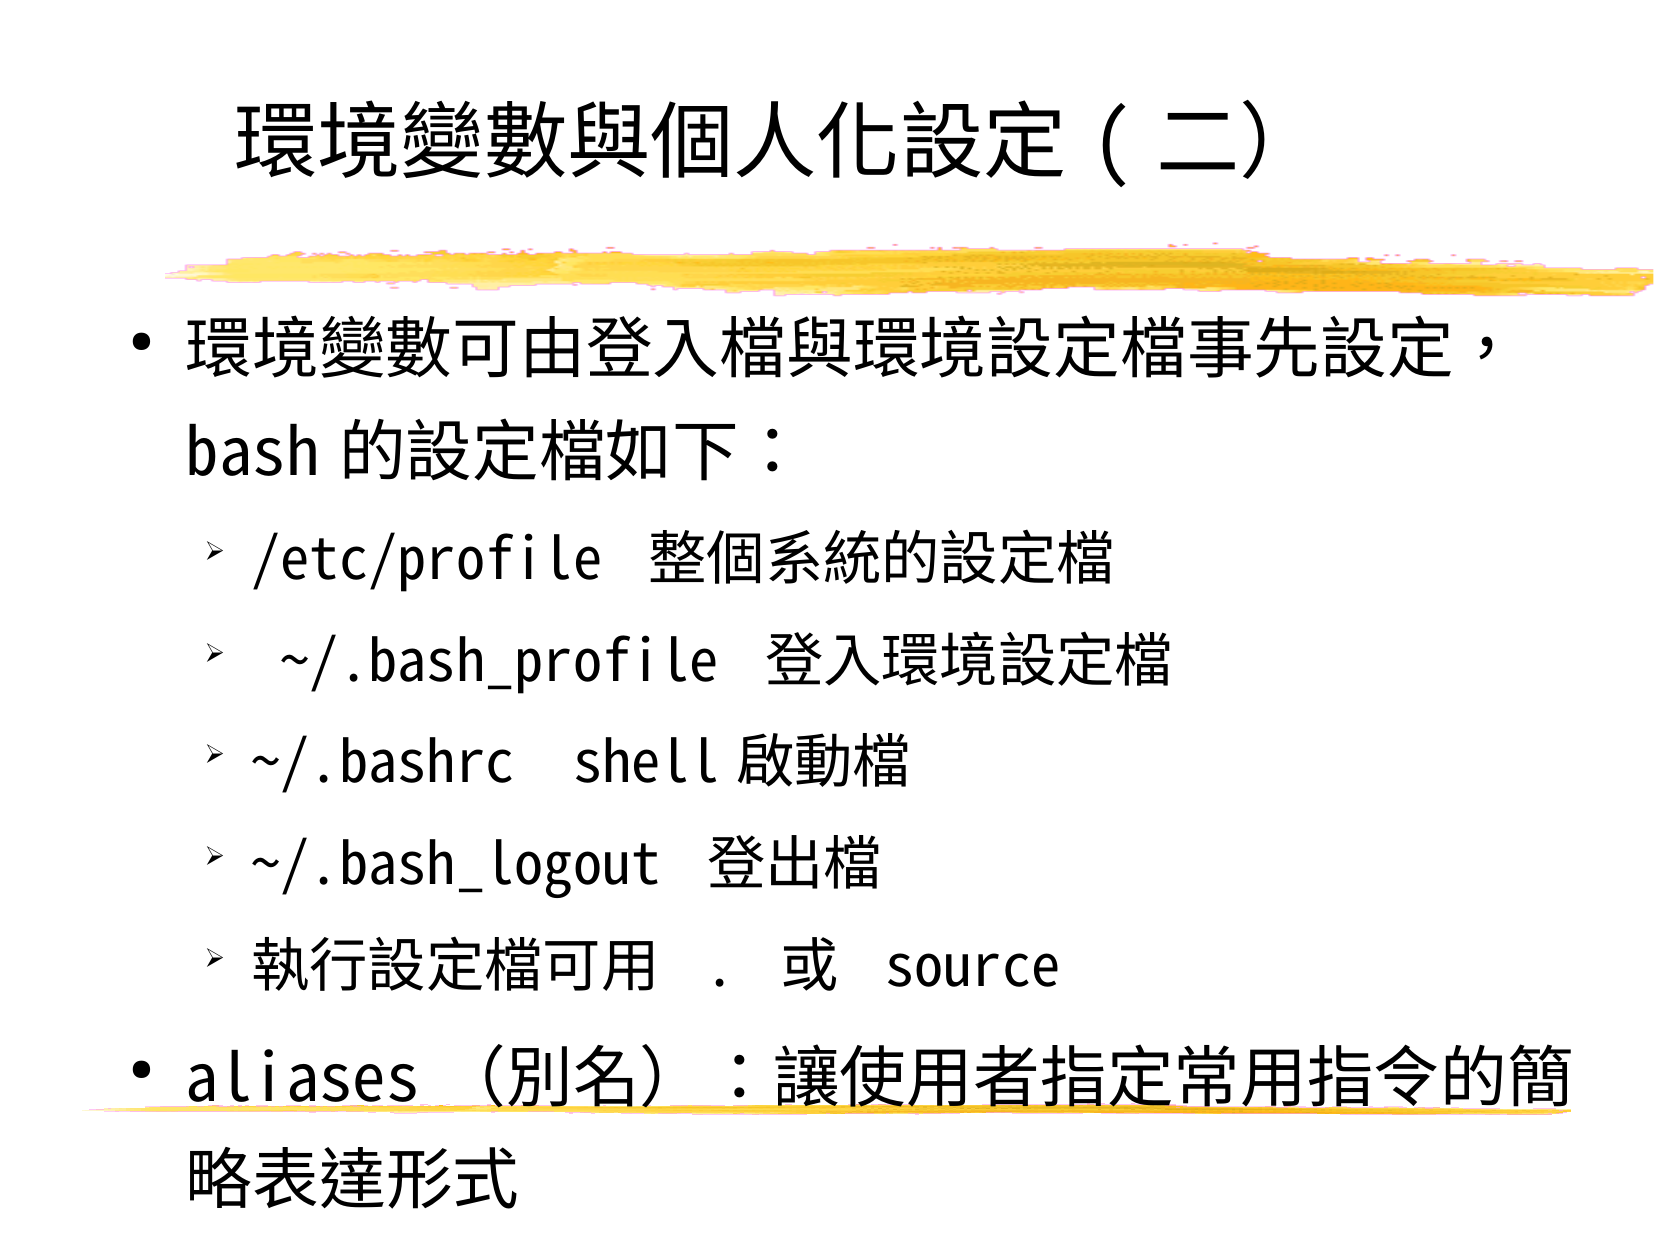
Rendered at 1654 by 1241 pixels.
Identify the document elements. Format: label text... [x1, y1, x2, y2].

picture [82, 1102, 129, 1117]
picture [165, 237, 1654, 308]
title 環境變數與個人化設定(二） [76, 28, 1482, 236]
list 環境變數可由登入檔與環境設定檔事先設定， bash的設定檔如下： /etc/profile 整個系統的設定檔 ~/.bash_profile 登入環境設定檔 ~/.bashrc shell啟動檔 ~/.bash_logout 登出檔 執行設定檔可用 . 或 source aliases（別名）：讓使用者指定常用指令的簡略表達形式 alias l='ls -al' unalias 取消別名 [129, 289, 1619, 1219]
